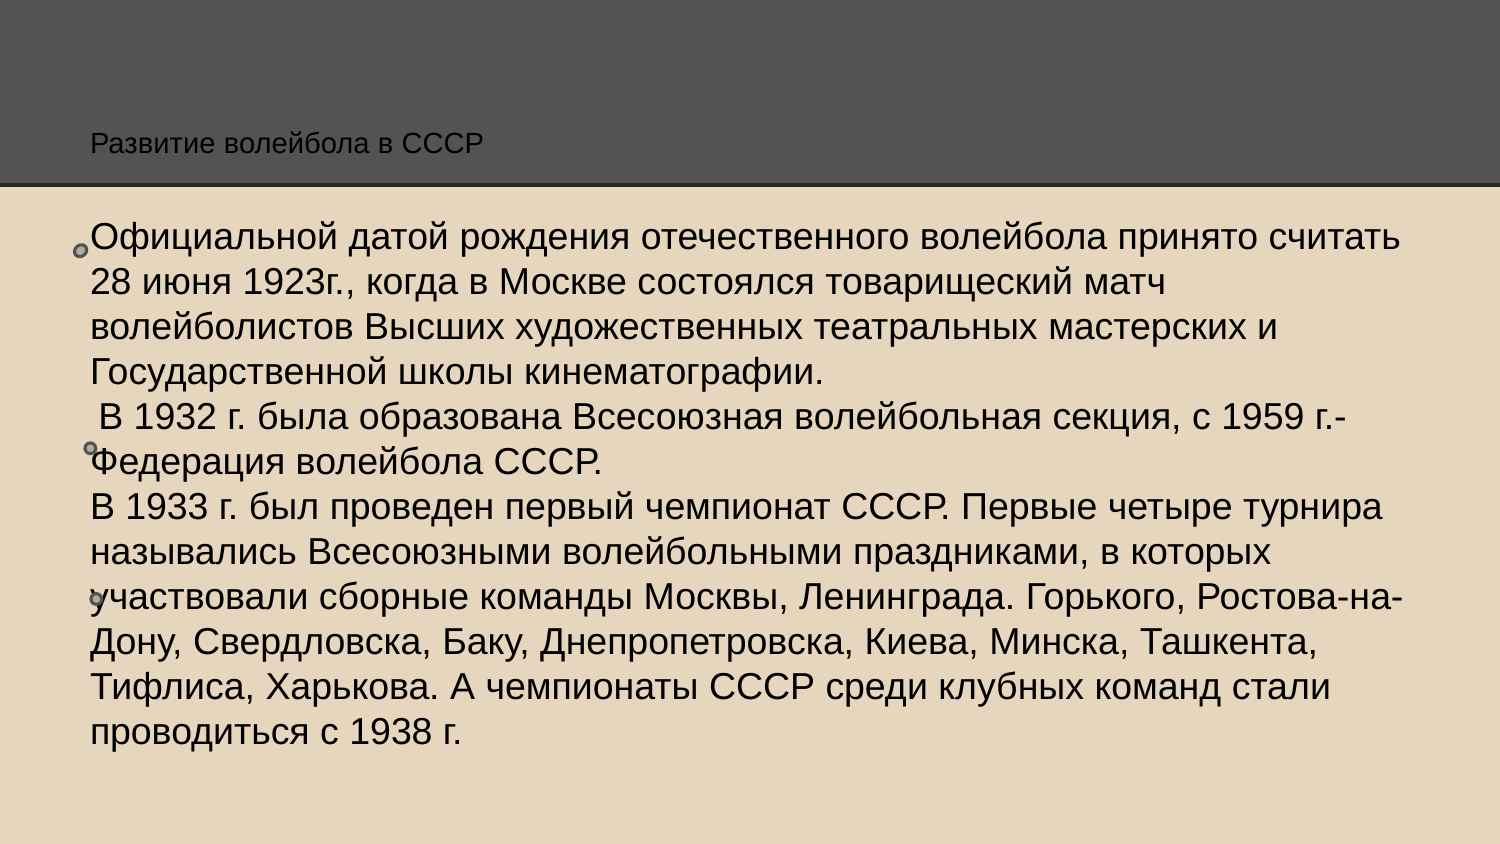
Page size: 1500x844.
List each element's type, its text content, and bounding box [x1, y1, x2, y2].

title Развитие волейбола в СССР [75, 33, 1425, 175]
text_box [90, 593, 102, 605]
text_box [74, 244, 87, 257]
text_box [84, 442, 96, 454]
list Официальной датой рождения отечественного волейбола принято считать 28 июня 1923г., когда в Москве состоялся товарищеский матч волейболистов Высших художественных театральных мастерских и Государственной школы кинематографии. В 1932 г. была образована Всесоюзная волейбольная секция, с 1959 г.- Федерация волейбола СССР. В 1933 г. был проведен первый чемпионат СССР. Первые четыре турнира назывались Всесоюзными волейбольными праздниками, в которых участвовали сборные команды Москвы, Ленинграда. Горького, Ростова-на-Дону, Свердловска, Баку, Днепропетровска, Киева, Минска, Ташкента, Тифлиса, Харькова. А чемпионаты СССР среди клубных команд стали проводиться с 1938 г. [75, 196, 1425, 808]
